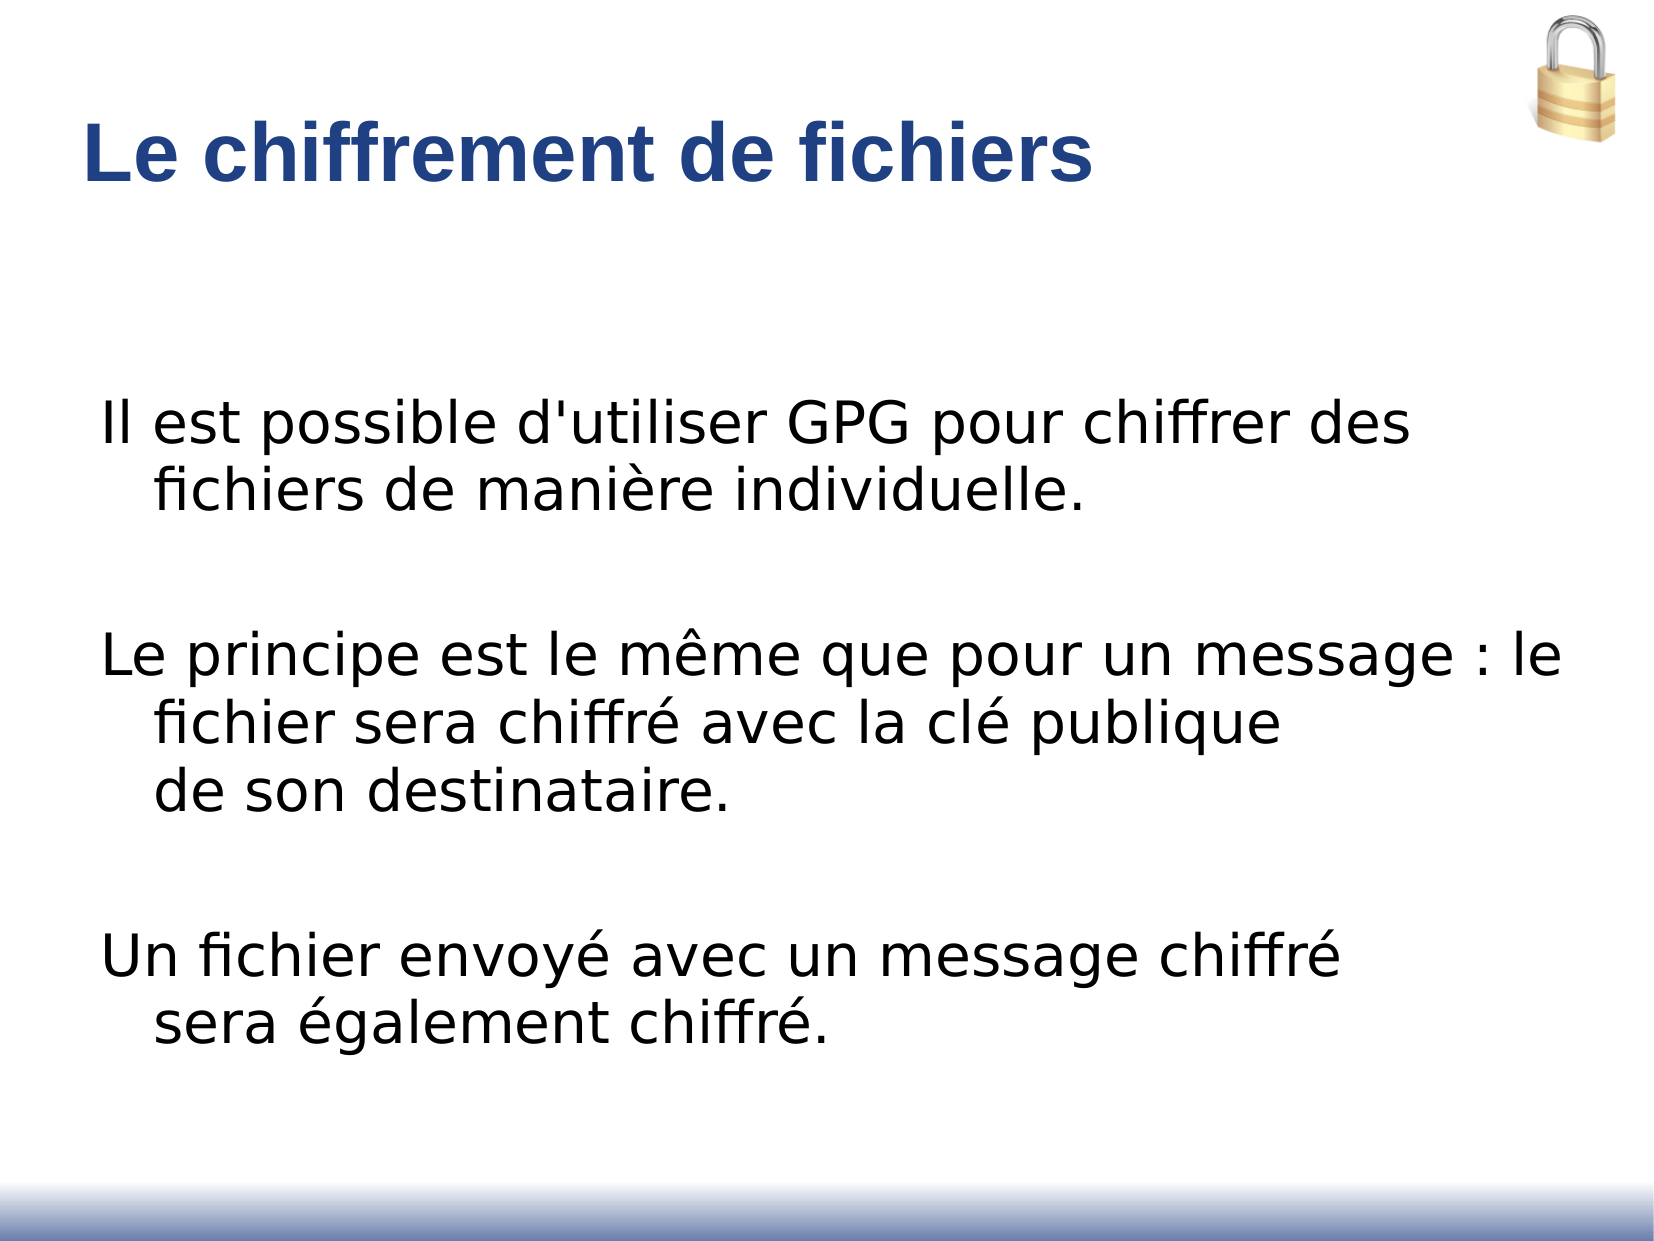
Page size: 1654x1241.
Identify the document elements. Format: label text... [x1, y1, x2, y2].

picture [1505, 11, 1642, 148]
list Il est possible d'utiliser GPG pour chiffrer des fichiers de manière individuelle. Le principe est le même que pour un message : le fichier sera chiffré avec la clé publique de son destinataire. Un fichier envoyé avec un message chiffré sera également chiffré. [82, 324, 1571, 1123]
title Le chiffrement de fichiers [82, 56, 1571, 250]
